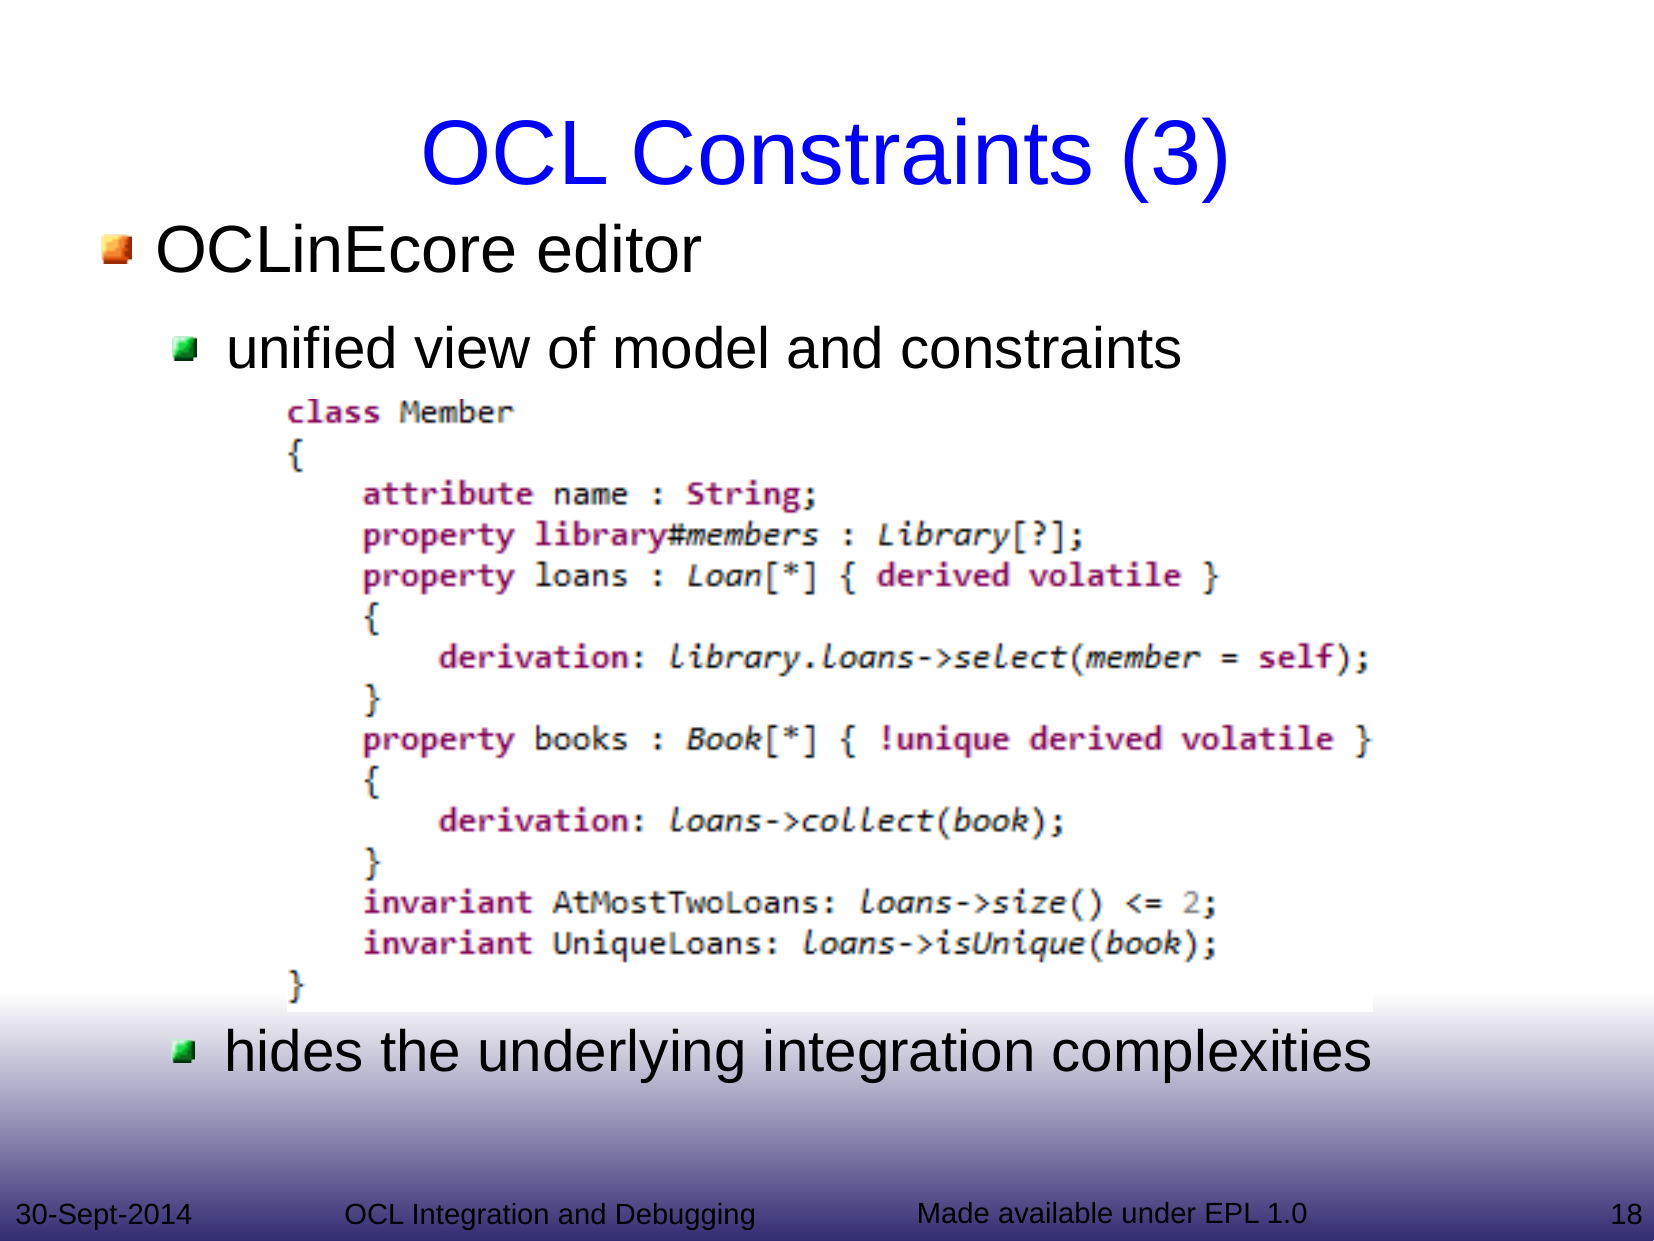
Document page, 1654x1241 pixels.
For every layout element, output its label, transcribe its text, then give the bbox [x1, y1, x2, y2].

picture [287, 399, 1373, 1012]
title OCL Constraints (3) [82, 49, 1571, 257]
list hides the underlying integration complexities [82, 1018, 1571, 1109]
list OCLinEcore editor unified view of model and constraints [84, 211, 1573, 389]
